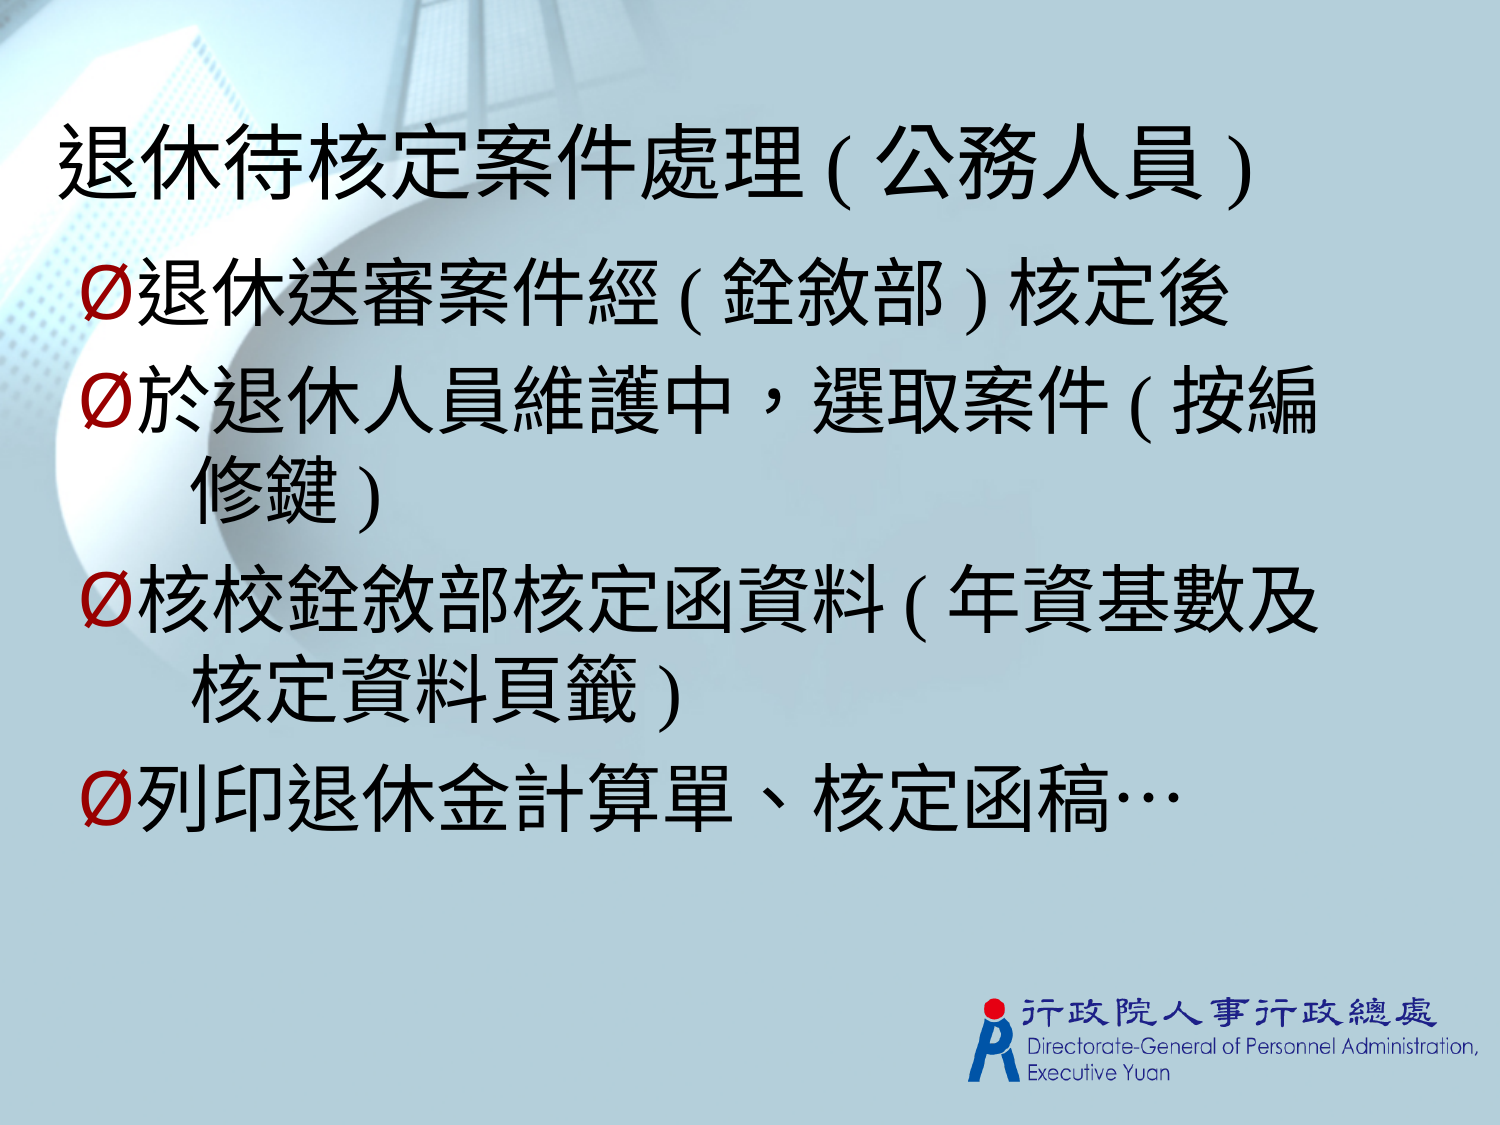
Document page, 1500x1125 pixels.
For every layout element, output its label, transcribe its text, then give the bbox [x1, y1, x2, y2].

title 退休待核定案件處理(公務人員) [41, 66, 1270, 254]
list 退休送審案件經(銓敘部)核定後 於退休人員維護中，選取案件(按編修鍵) 核校銓敘部核定函資料(年資基數及核定資料頁籤) 列印退休金計算單、核定函稿… [62, 237, 1338, 913]
